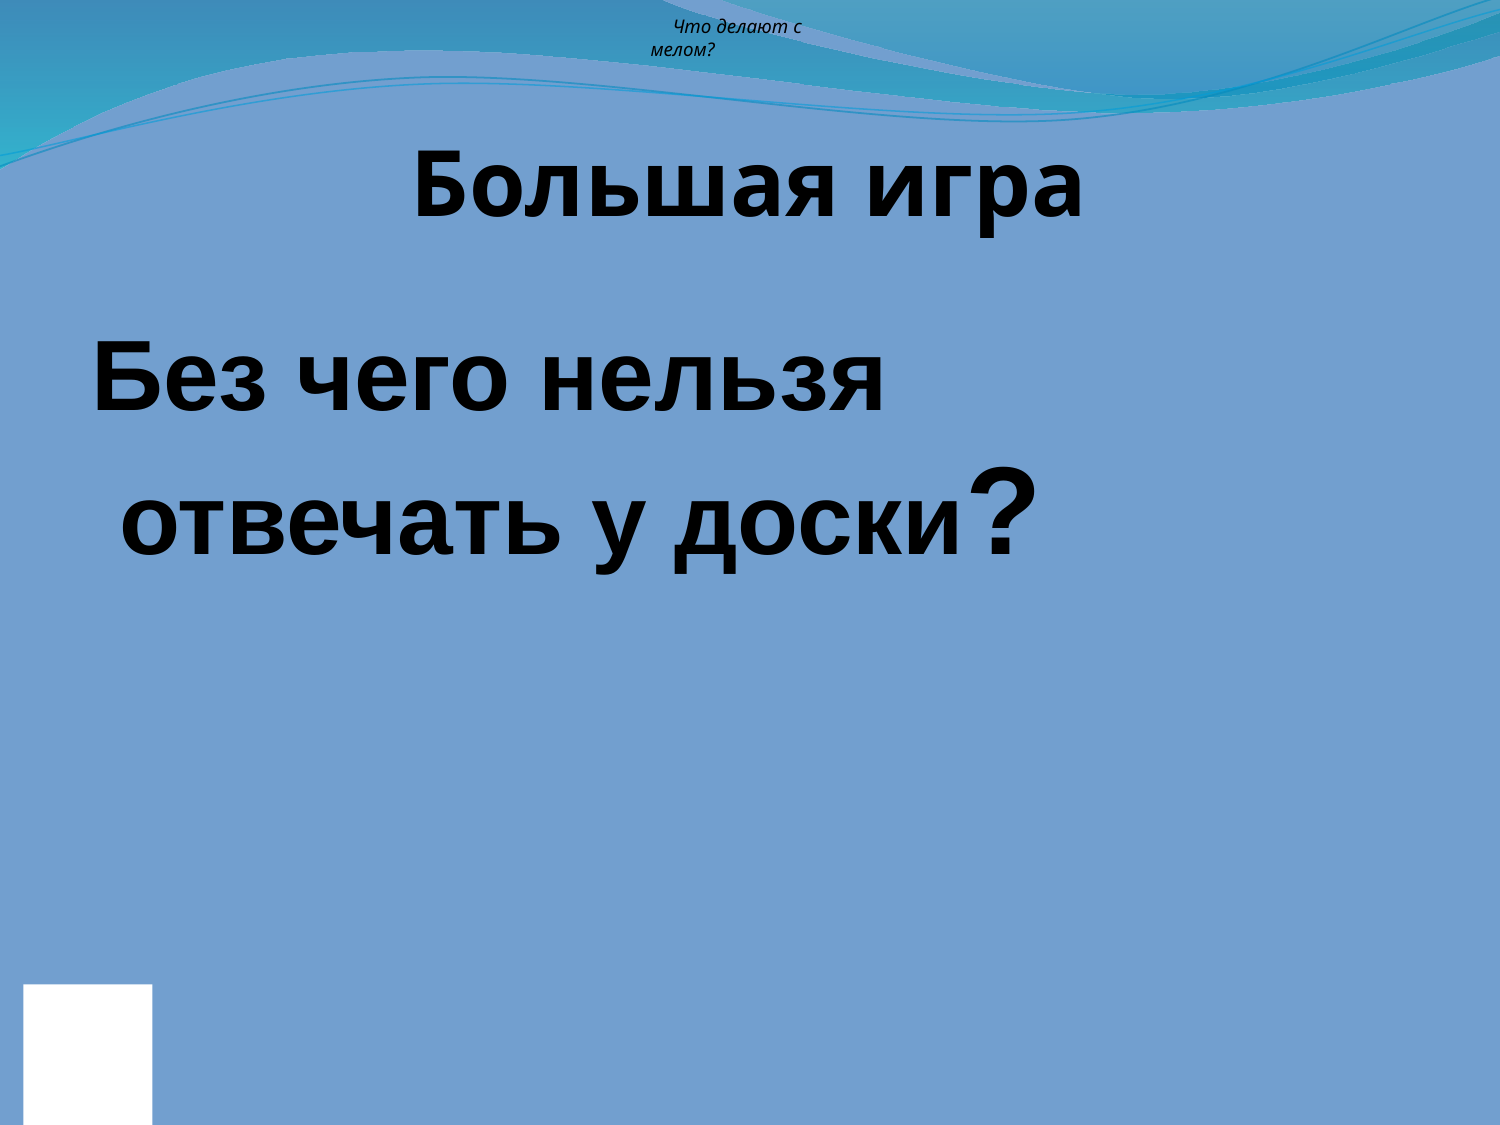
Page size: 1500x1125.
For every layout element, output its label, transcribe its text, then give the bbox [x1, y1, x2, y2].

text_box Большая игра [81, 117, 1417, 302]
picture [1290, 68, 1306, 74]
text_box Без чего нельзя отвечать у доски? [76, 302, 1424, 588]
text_box Что делают с мелом? [635, 18, 865, 57]
text_box [23, 984, 153, 1125]
